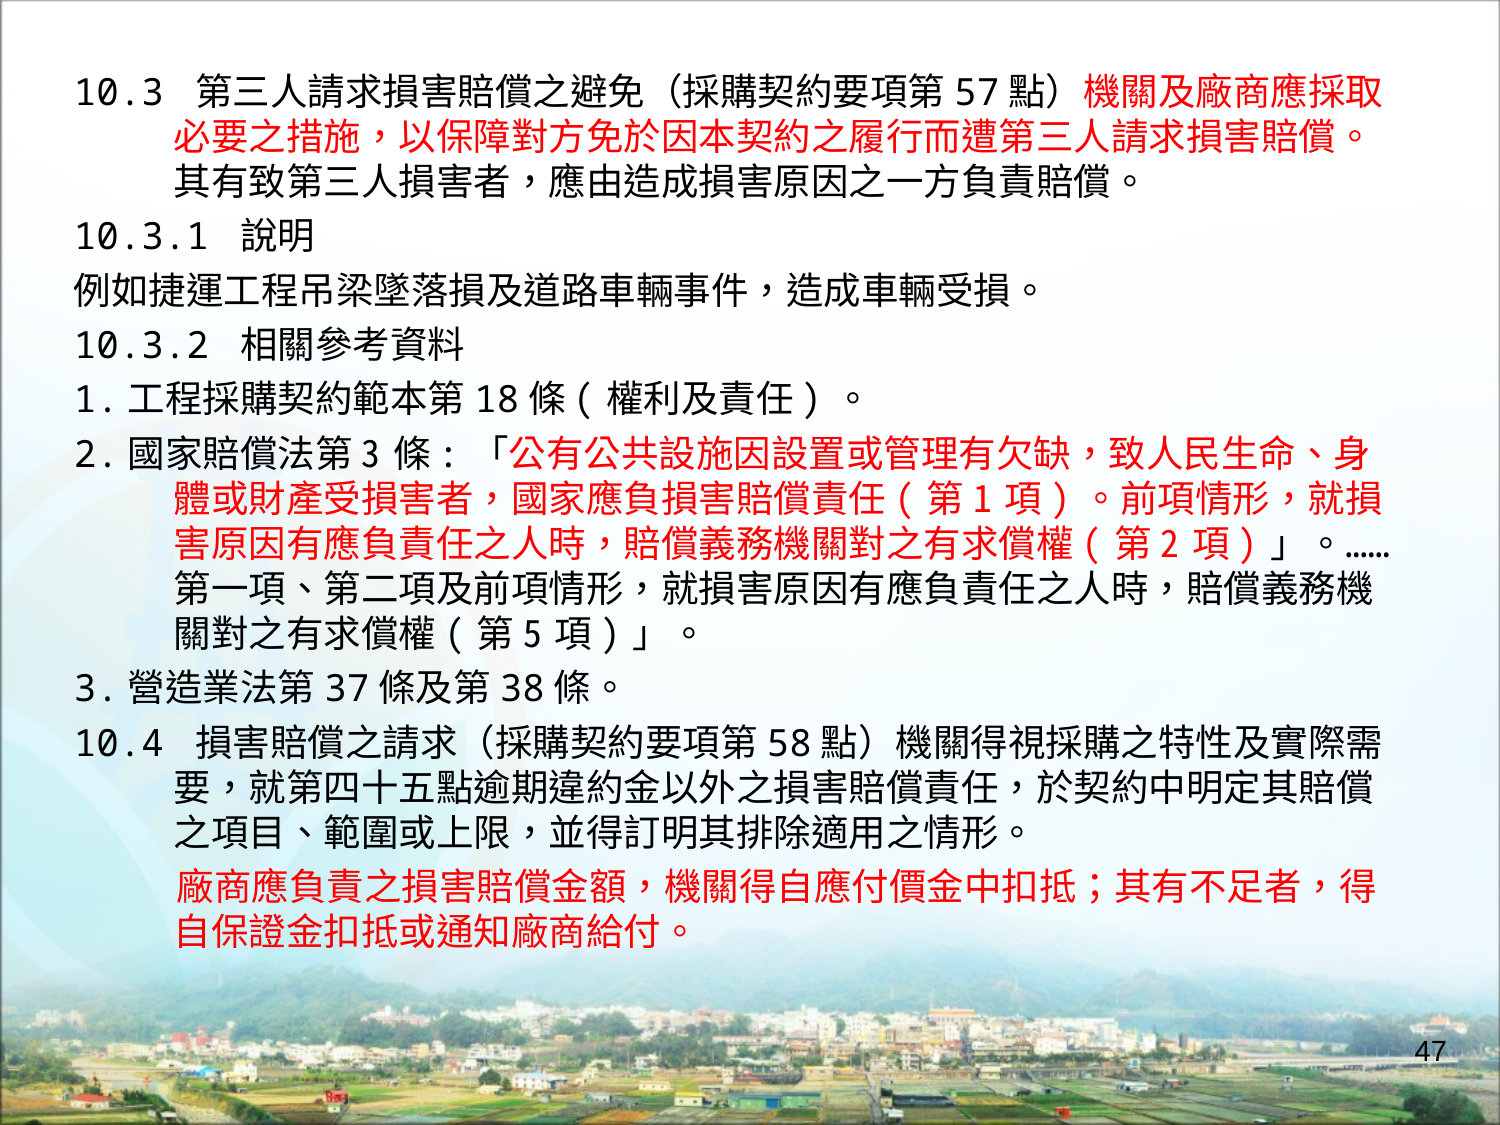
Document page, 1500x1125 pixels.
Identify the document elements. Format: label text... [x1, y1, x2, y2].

picture [0, 0, 1500, 1125]
list 10.3 第三人請求損害賠償之避免（採購契約要項第57點）機關及廠商應採取必要之措施，以保障對方免於因本契約之履行而遭第三人請求損害賠償。其有致第三人損害者，應由造成損害原因之一方負責賠償。 10.3.1 說明 例如捷運工程吊梁墜落損及道路車輛事件，造成車輛受損。 10.3.2 相關參考資料 1.工程採購契約範本第18條(權利及責任)。 2.國家賠償法第3條:「公有公共設施因設置或管理有欠缺，致人民生命、身體或財產受損害者，國家應負損害賠償責任(第1項)。前項情形，就損害原因有應負責任之人時，賠償義務機關對之有求償權(第2項)」。……第一項、第二項及前項情形，就損害原因有應負責任之人時，賠償義務機關對之有求償權(第5項)」。 3.營造業法第37條及第38條。 10.4 損害賠償之請求（採購契約要項第58點）機關得視採購之特性及實際需要，就第四十五點逾期違約金以外之損害賠償責任，於契約中明定其賠償之項目、範圍或上限，並得訂明其排除適用之情形。 廠商應負責之損害賠償金額，機關得自應付價金中扣抵；其有不足者，得自保證金扣抵或通知廠商給付。 [58, 60, 1409, 1025]
text_box <編號> [1111, 1024, 1462, 1103]
